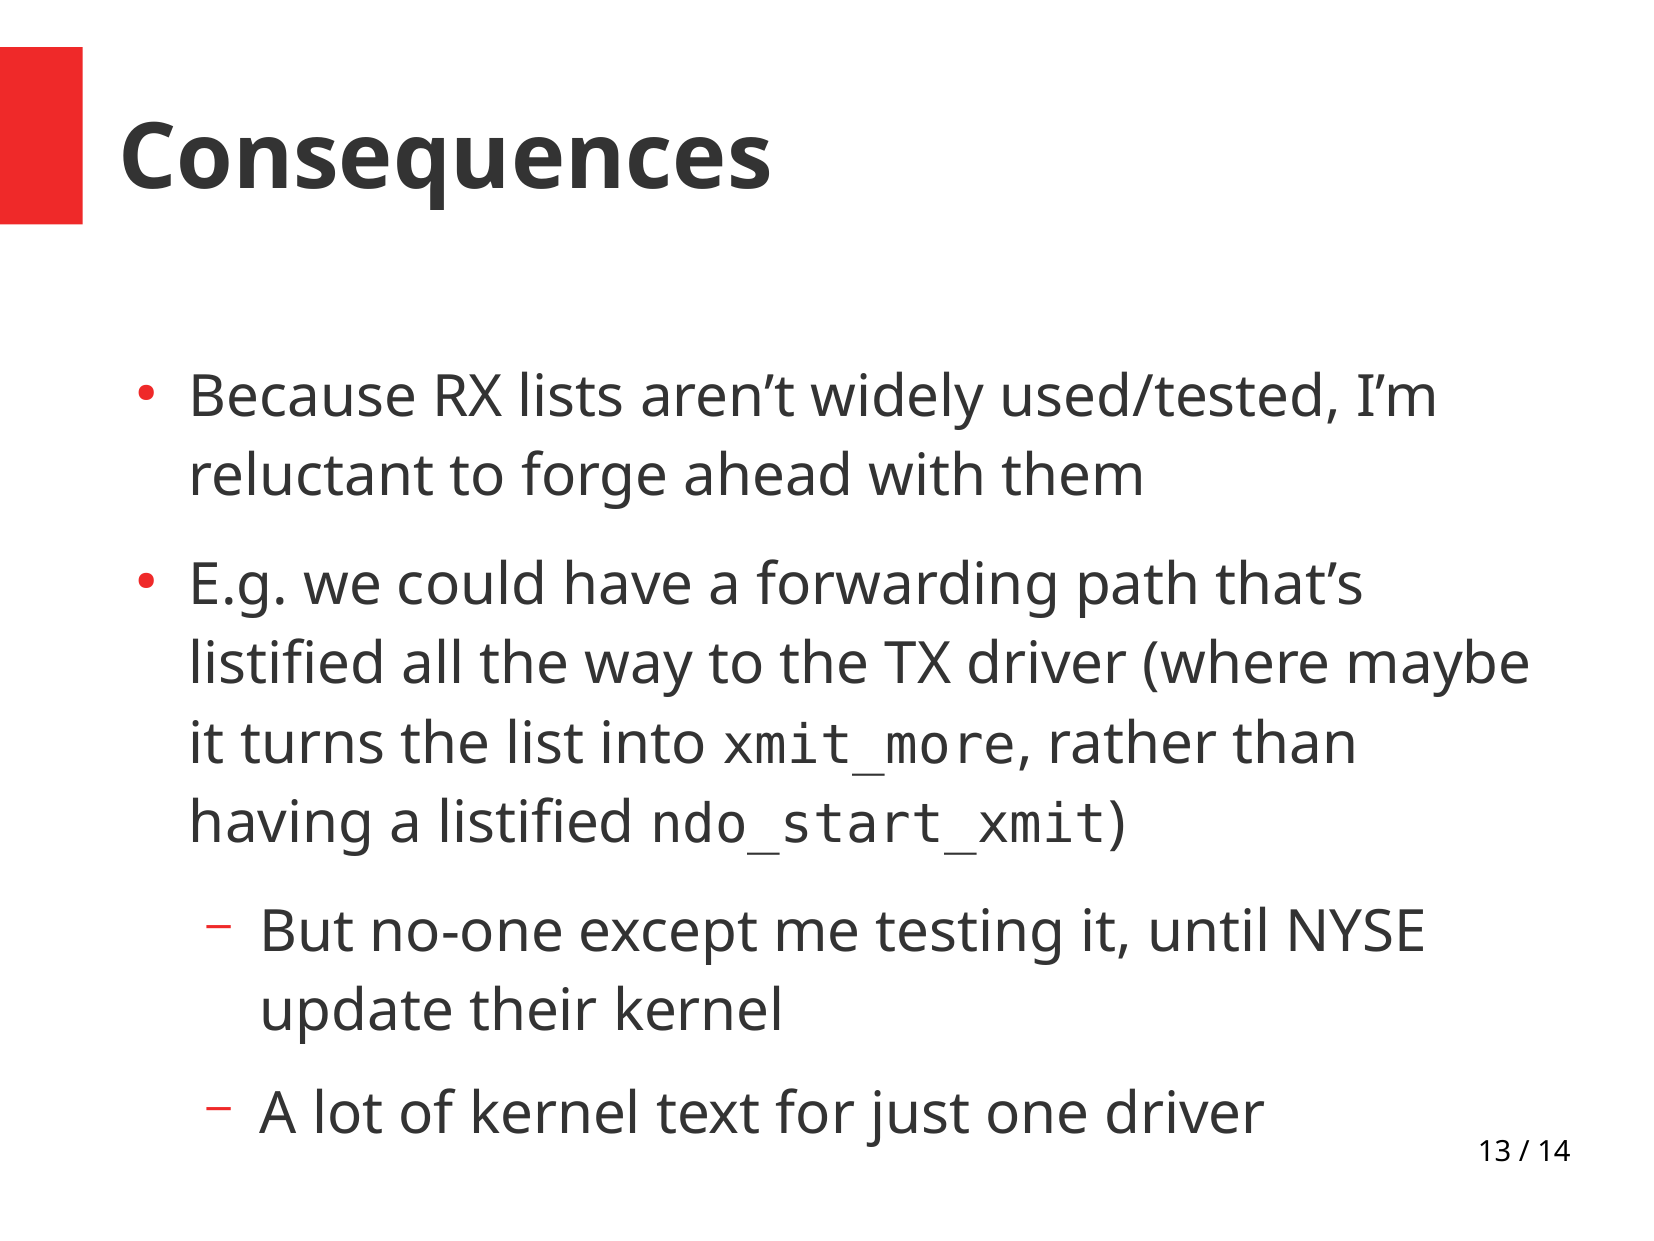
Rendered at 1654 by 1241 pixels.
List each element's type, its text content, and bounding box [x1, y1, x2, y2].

title Consequences [118, 49, 1571, 257]
list Because RX lists aren’t widely used/tested, I’m reluctant to forge ahead with them E.g. we could have a forwarding path that’s listified all the way to the TX driver (where maybe it turns the list into xmit_more, rather than having a listified ndo_start_xmit) But no-one except me testing it, until NYSE update their kernel A lot of kernel text for just one driver [118, 354, 1536, 1074]
